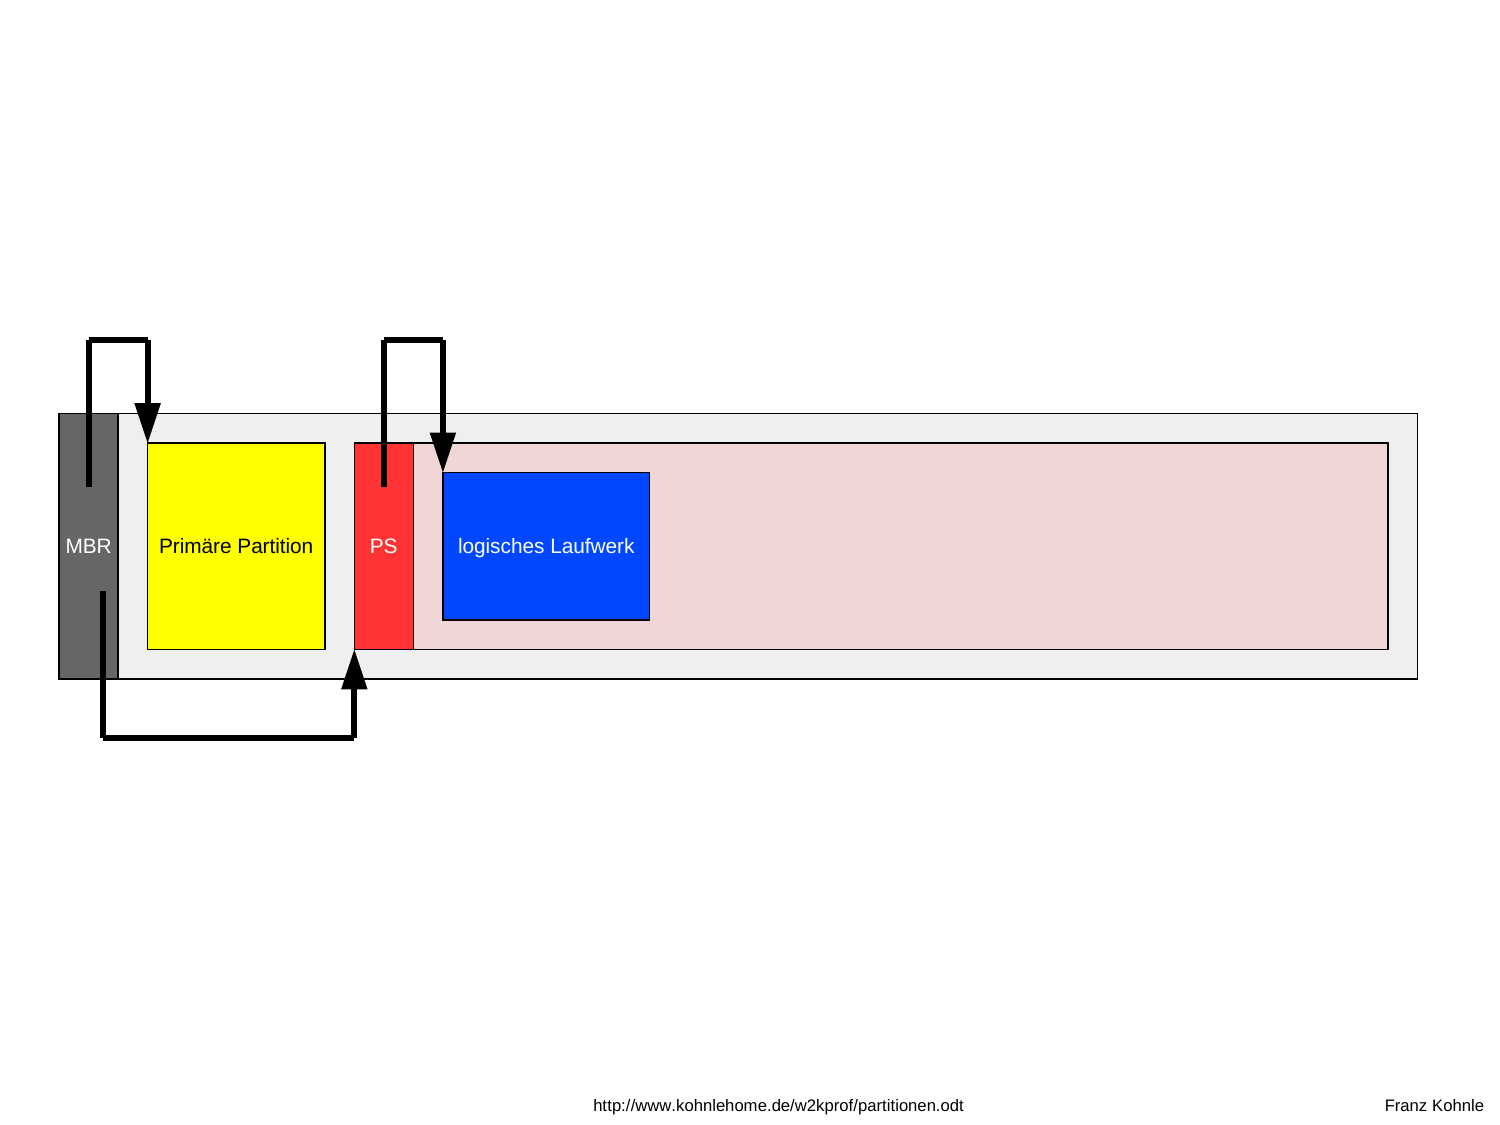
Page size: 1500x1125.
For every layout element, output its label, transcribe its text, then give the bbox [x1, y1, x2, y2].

text_box [355, 413, 1418, 680]
text_box http://www.kohnlehome.de/w2kprof/partitionen.odt [578, 1088, 980, 1123]
text_box Primäre Partition [147, 442, 325, 650]
text_box [119, 413, 381, 680]
text_box PS [354, 442, 414, 650]
text_box logisches Laufwerk [442, 472, 650, 621]
text_box Franz Kohnle [1370, 1088, 1500, 1123]
text_box MBR [59, 413, 119, 680]
